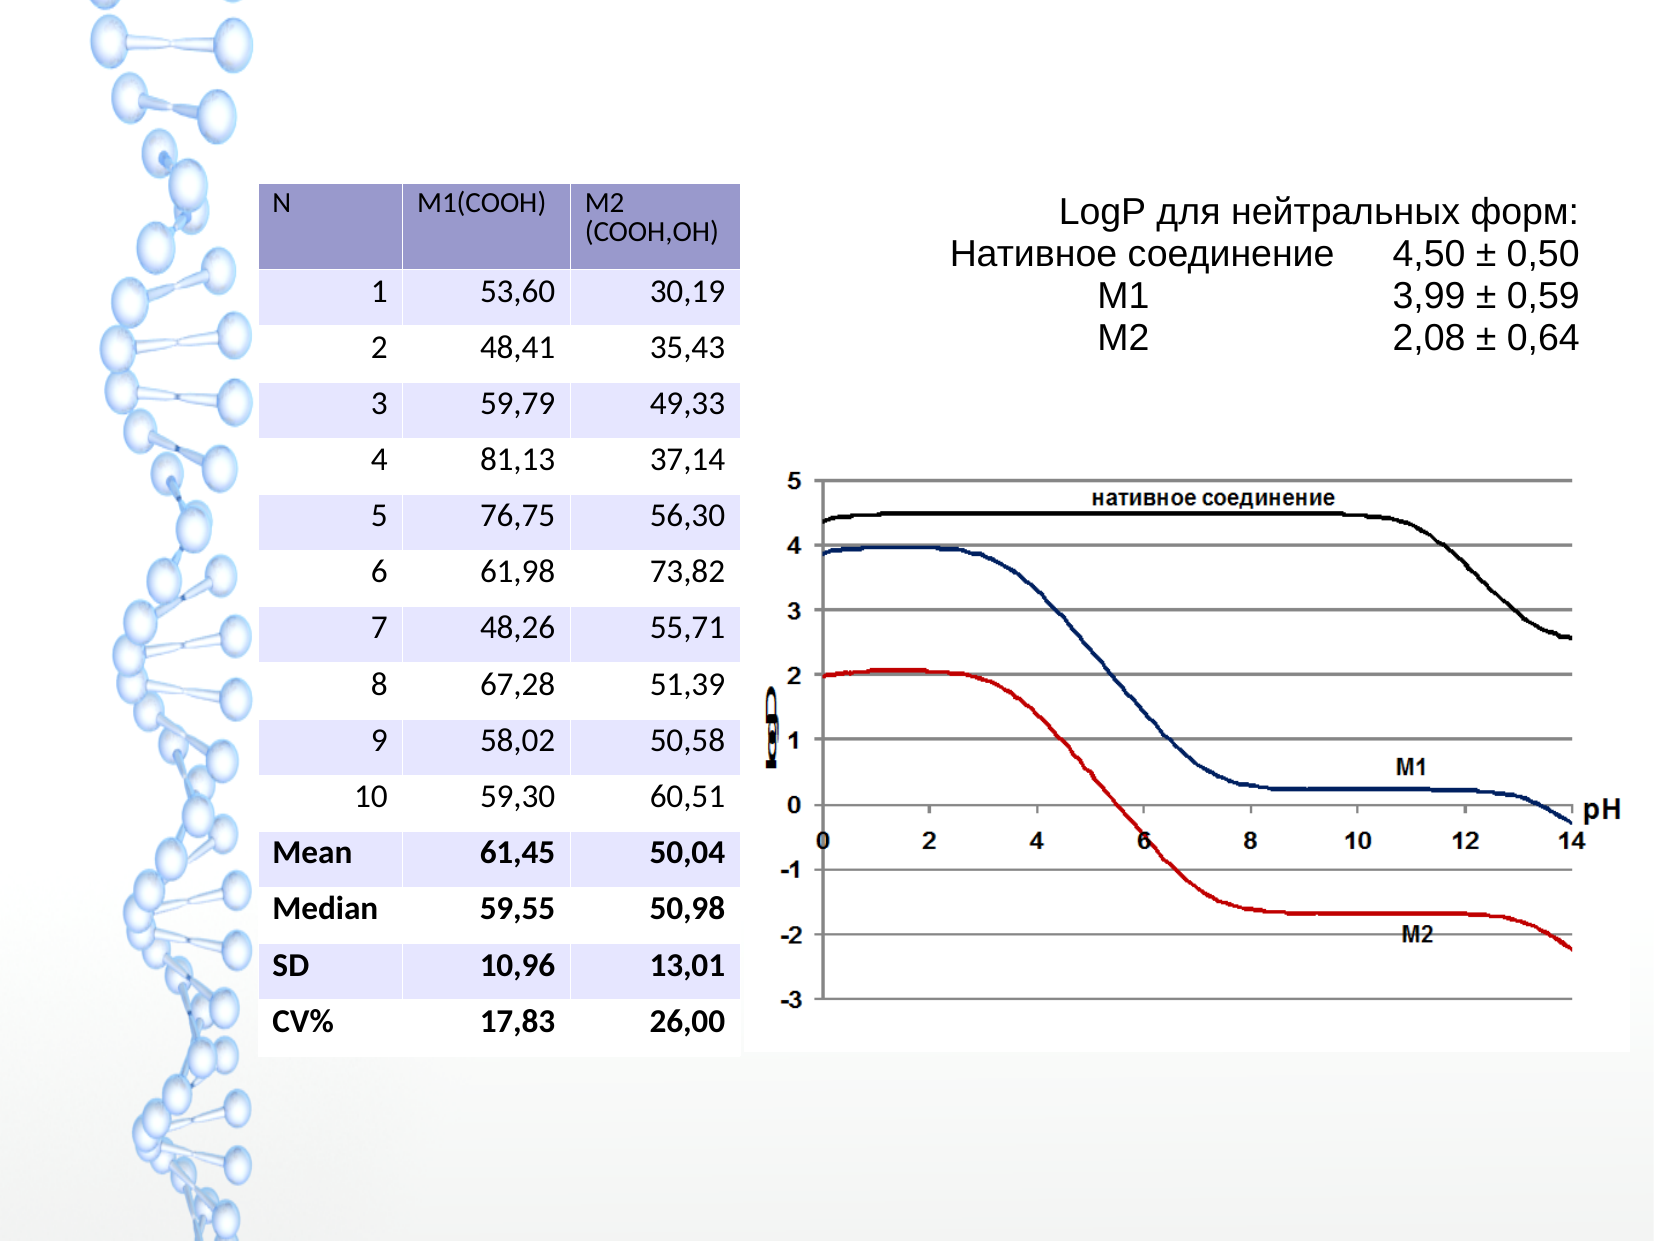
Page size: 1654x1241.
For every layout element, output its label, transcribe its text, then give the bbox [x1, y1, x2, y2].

table_cell Mean [259, 832, 402, 887]
table_cell 49,33 [571, 383, 740, 438]
table_cell 51,39 [571, 663, 740, 719]
table_header M1(COOH) [403, 184, 570, 269]
table_cell 59,55 [403, 888, 570, 943]
table_cell 61,98 [403, 551, 570, 606]
table_cell 37,14 [571, 439, 740, 494]
table_cell 9 [259, 720, 402, 775]
table_cell 81,13 [403, 439, 570, 494]
table_cell 55,71 [571, 607, 740, 662]
table_cell 48,26 [403, 607, 570, 662]
text_box LogP для нейтральных форм: Нативное соединение 4,50 ± 0,50 M1 3,99 ± 0,59 M2 2,08 ± 0,64 [934, 183, 1595, 367]
table_cell 59,79 [403, 383, 570, 438]
table_header N [259, 184, 402, 269]
table_cell 30,19 [571, 270, 740, 325]
table_cell 59,30 [403, 776, 570, 831]
table_cell 50,58 [571, 720, 740, 775]
table_cell 26,00 [571, 1000, 740, 1056]
table_cell 1 [259, 270, 402, 325]
table_cell 7 [259, 607, 402, 662]
table_cell 53,60 [403, 270, 570, 325]
picture [0, 0, 1654, 1241]
table_cell 13,01 [571, 944, 740, 999]
table_cell 8 [259, 663, 402, 719]
table_cell 67,28 [403, 663, 570, 719]
table_cell 6 [259, 551, 402, 606]
table_cell 10 [259, 776, 402, 831]
table_cell 76,75 [403, 495, 570, 550]
table_cell CV% [259, 1000, 402, 1056]
table_cell 10,96 [403, 944, 570, 999]
table_cell 50,04 [571, 832, 740, 887]
table_cell 17,83 [403, 1000, 570, 1056]
table_cell SD [259, 944, 402, 999]
table_cell 50,98 [571, 888, 740, 943]
table_cell 4 [259, 439, 402, 494]
table_cell 48,41 [403, 326, 570, 382]
table_cell 60,51 [571, 776, 740, 831]
table_cell Median [259, 888, 402, 943]
table_cell 3 [259, 383, 402, 438]
table_cell 58,02 [403, 720, 570, 775]
table_cell 73,82 [571, 551, 740, 606]
table_cell 56,30 [571, 495, 740, 550]
table_cell 5 [259, 495, 402, 550]
table_cell 61,45 [403, 832, 570, 887]
table_cell 35,43 [571, 326, 740, 382]
table_cell 2 [259, 326, 402, 382]
table_header M2 (COOH,OH) [571, 184, 740, 269]
